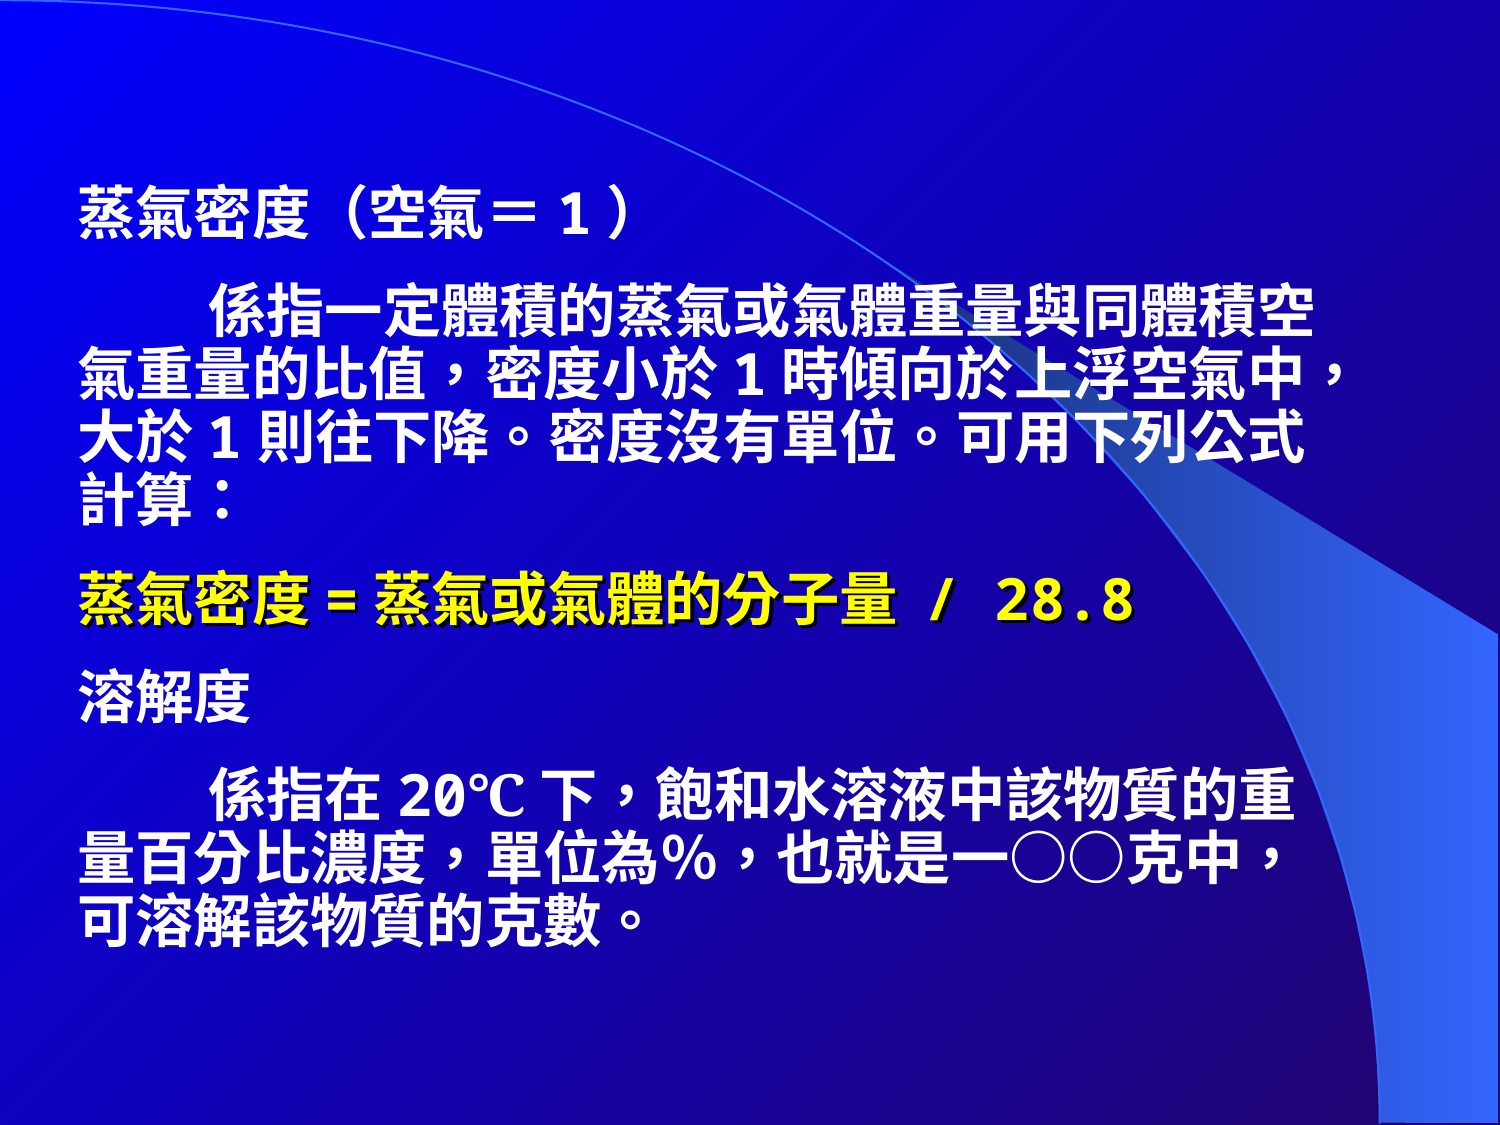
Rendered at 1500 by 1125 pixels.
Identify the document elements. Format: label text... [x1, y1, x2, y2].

text_box 蒸氣密度（空氣＝1） 係指一定體積的蒸氣或氣體重量與同體積空氣重量的比值，密度小於1時傾向於上浮空氣中，大於1則往下降。密度沒有單位。可用下列公式計算： 蒸氣密度=蒸氣或氣體的分子量 / 28.8 溶解度 係指在20℃下，飽和水溶液中該物質的重量百分比濃度，單位為％，也就是一○○克中，可溶解該物質的克數。 [62, 71, 1338, 1062]
